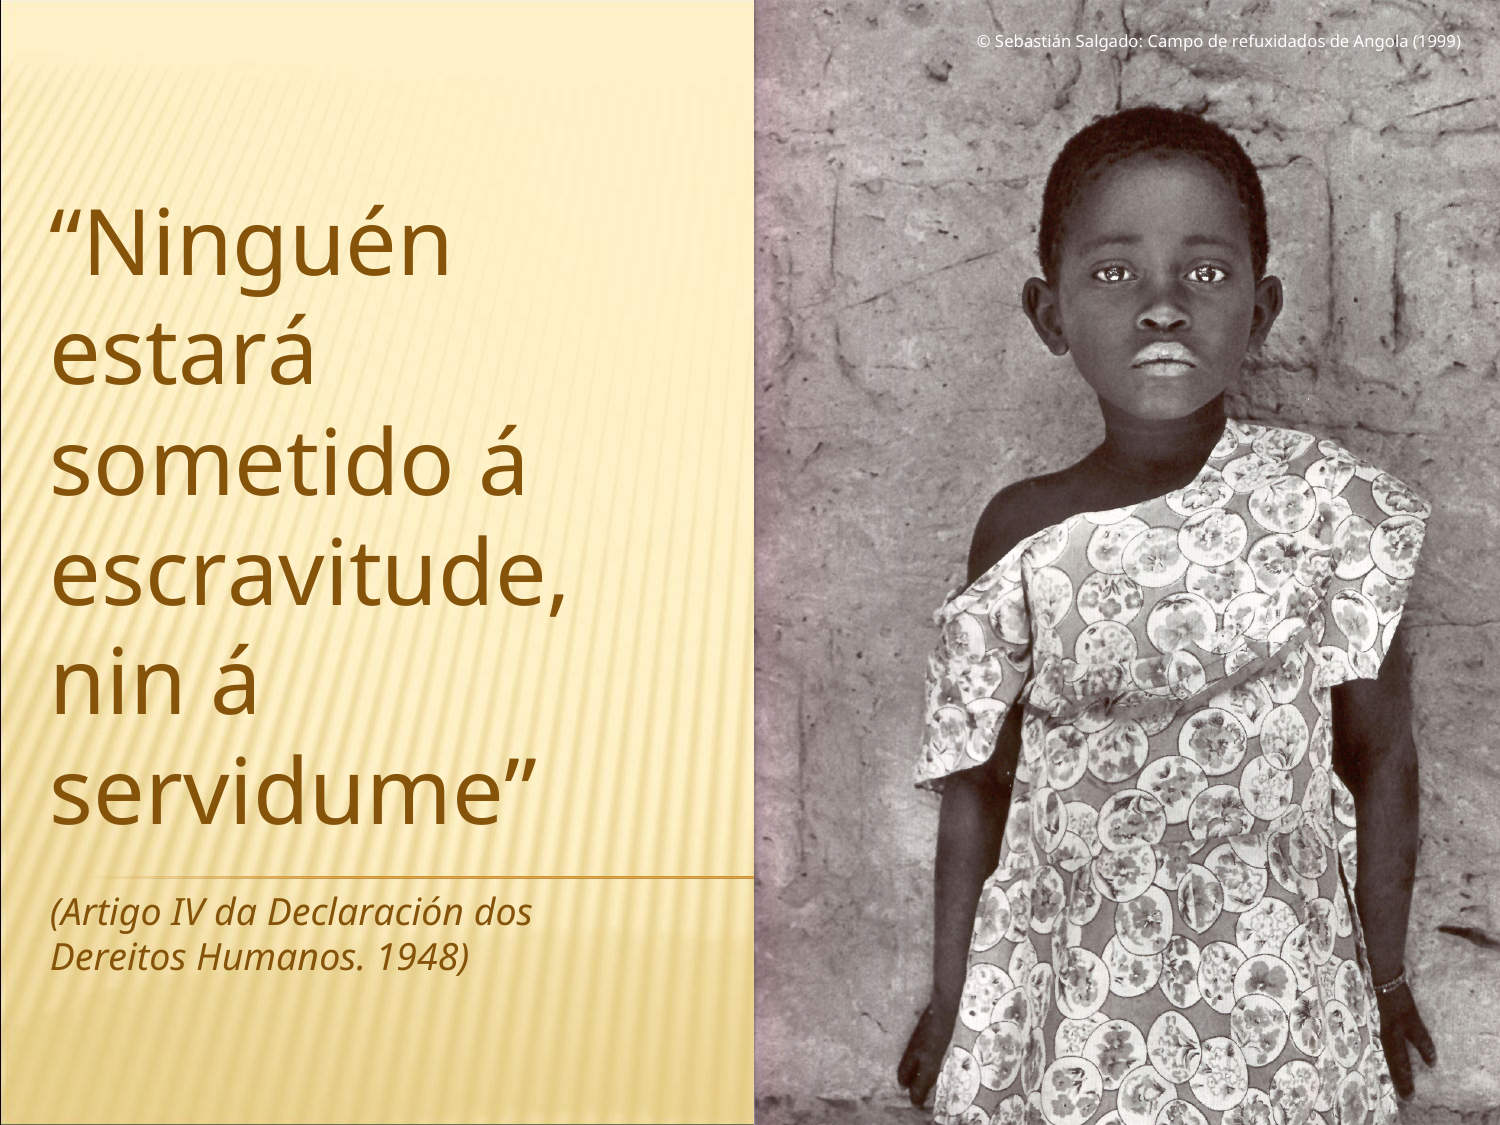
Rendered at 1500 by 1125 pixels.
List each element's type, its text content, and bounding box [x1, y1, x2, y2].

text_box © Sebastián Salgado: Campo de refuxidados de Angola (1999) [913, 23, 1477, 59]
text_box “Ninguén estará sometido á escravitude, nin á servidume” (Artigo IV da Declaración dos Dereitos Humanos. 1948) [35, 175, 692, 986]
picture [0, 0, 1500, 1125]
